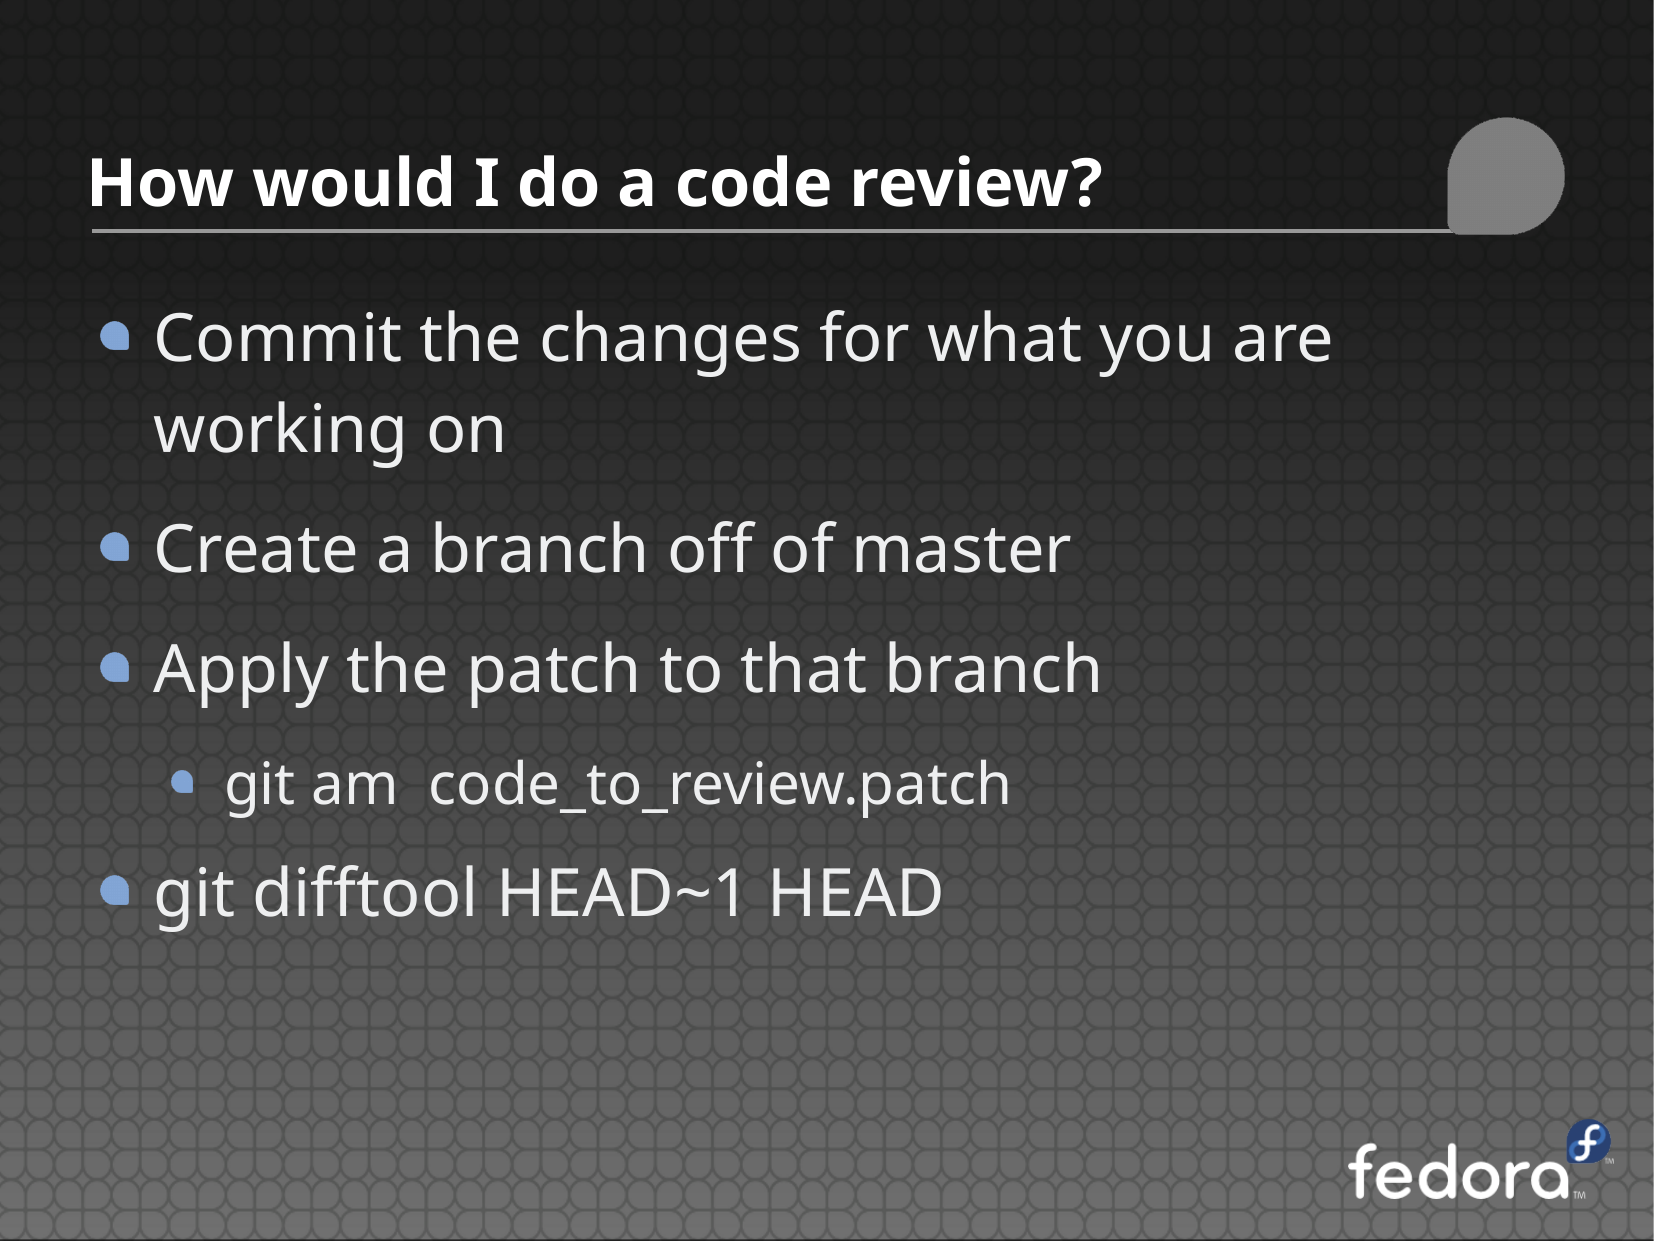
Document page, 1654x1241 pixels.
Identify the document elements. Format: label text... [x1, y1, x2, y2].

title How would I do a code review? [86, 112, 1576, 249]
list Commit the changes for what you are working on Create a branch off of master Apply the patch to that branch git am code_to_review.patch git difftool HEAD~1 HEAD [82, 290, 1571, 1109]
picture [0, 0, 1654, 1241]
